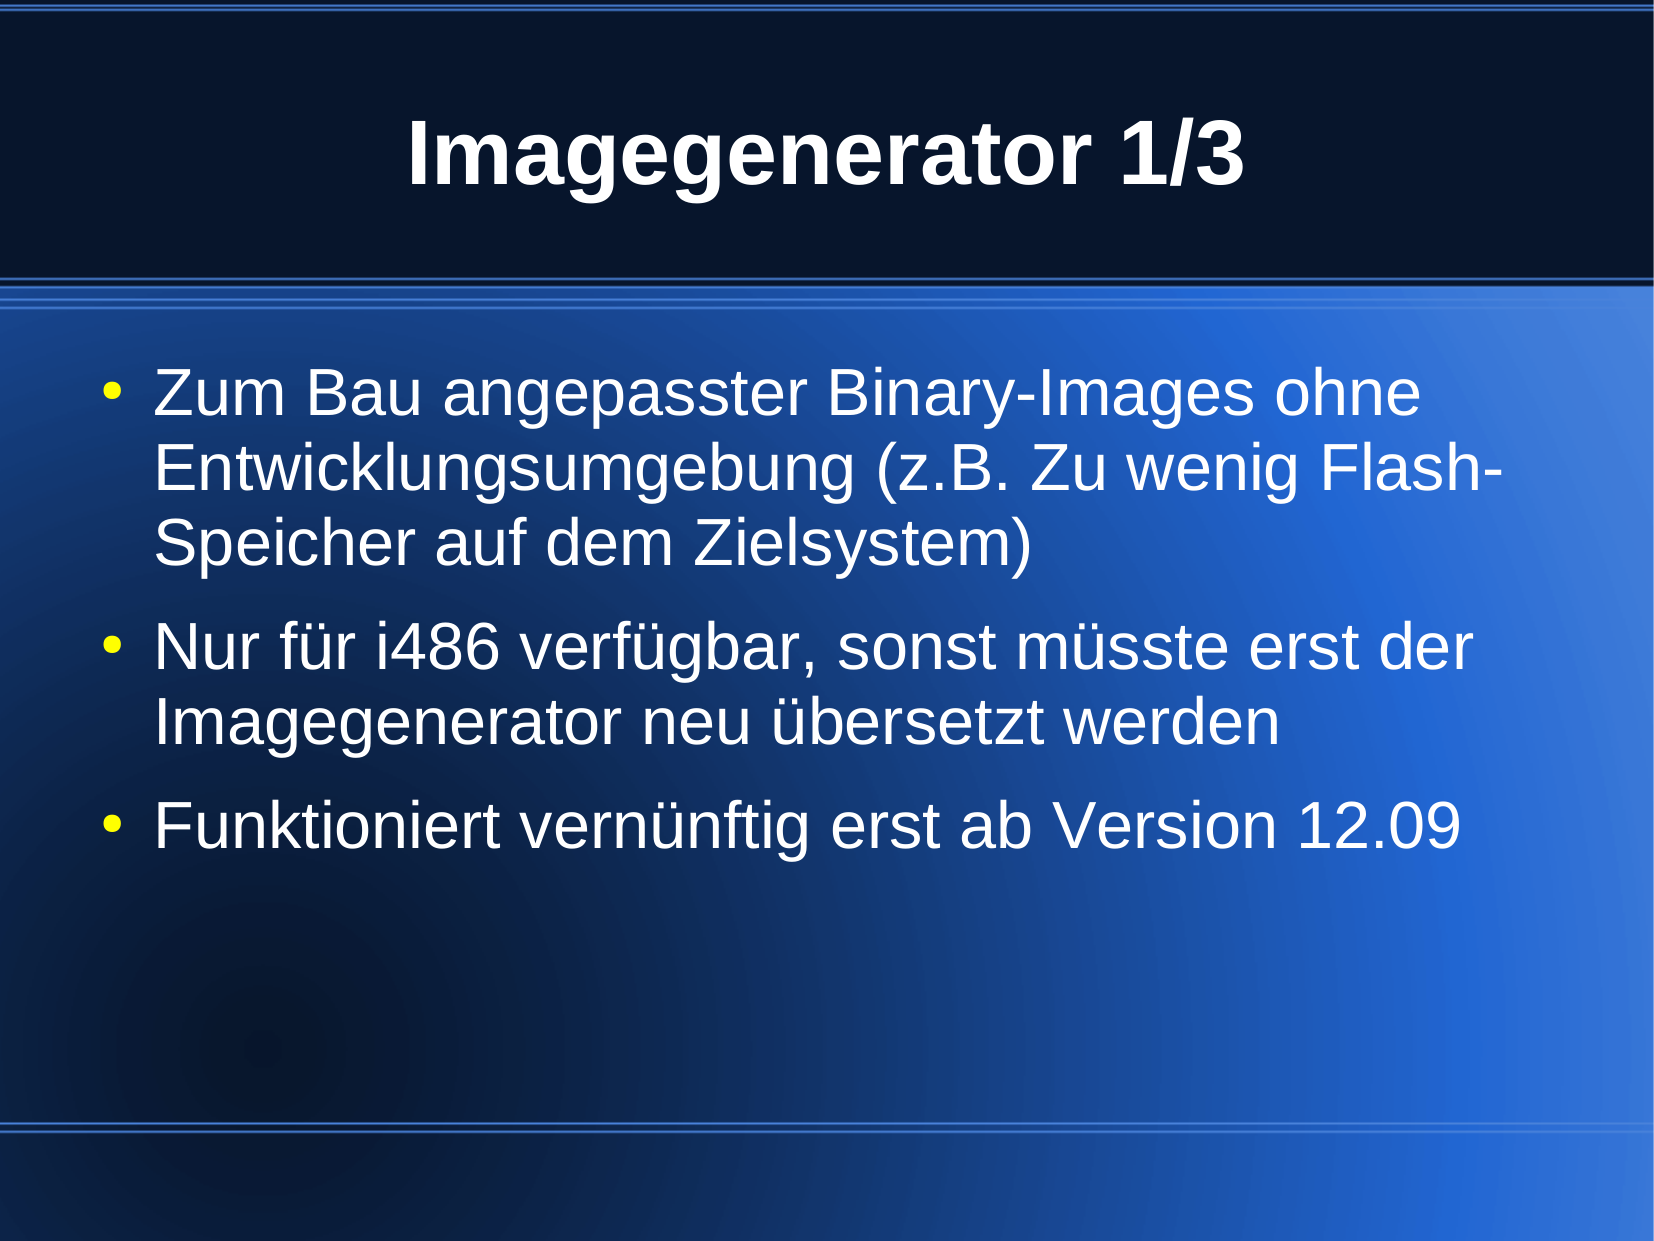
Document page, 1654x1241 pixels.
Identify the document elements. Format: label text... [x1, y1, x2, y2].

picture [0, 0, 1654, 1241]
title Imagegenerator 1/3 [82, 56, 1571, 250]
list Zum Bau angepasster Binary-Images ohne Entwicklungsumgebung (z.B. Zu wenig Flash-Speicher auf dem Zielsystem) Nur für i486 verfügbar, sonst müsste erst der Imagegenerator neu übersetzt werden Funktioniert vernünftig erst ab Version 12.09 [82, 355, 1571, 1159]
